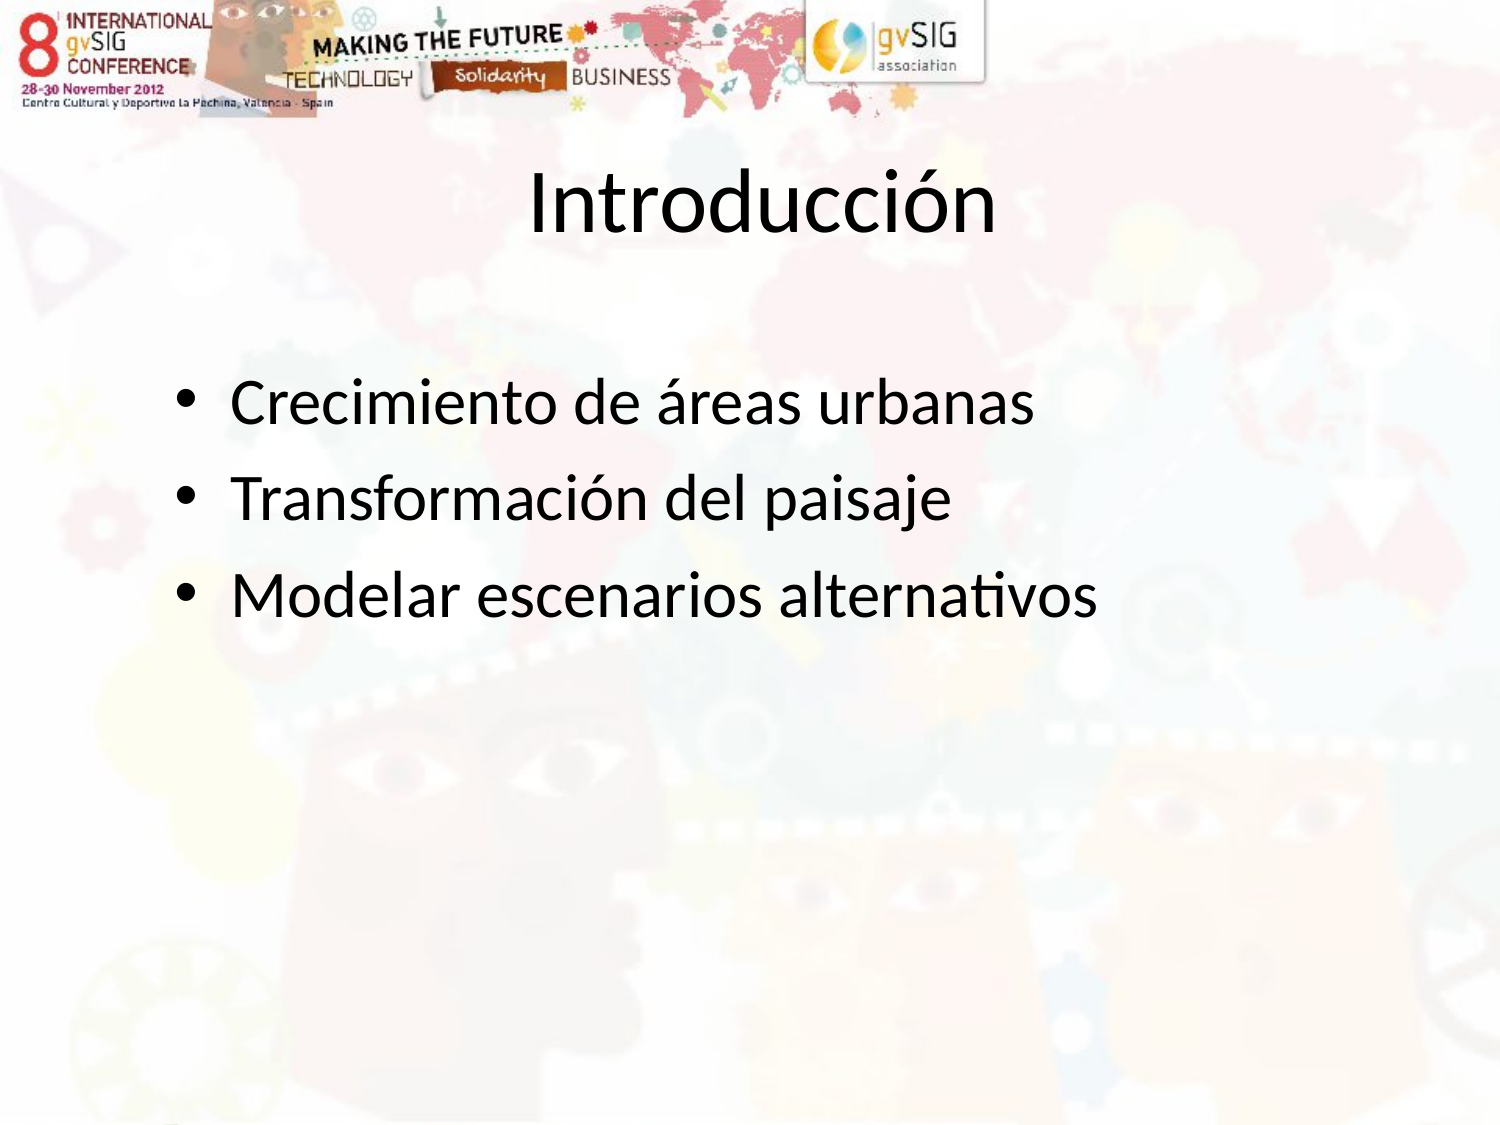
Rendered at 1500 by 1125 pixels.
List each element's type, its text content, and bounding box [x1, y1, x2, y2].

list Crecimiento de áreas urbanas Transformación del paisaje Modelar escenarios alternativos [159, 349, 1426, 1059]
picture [0, 0, 1500, 1125]
title Introducción [88, 101, 1439, 290]
